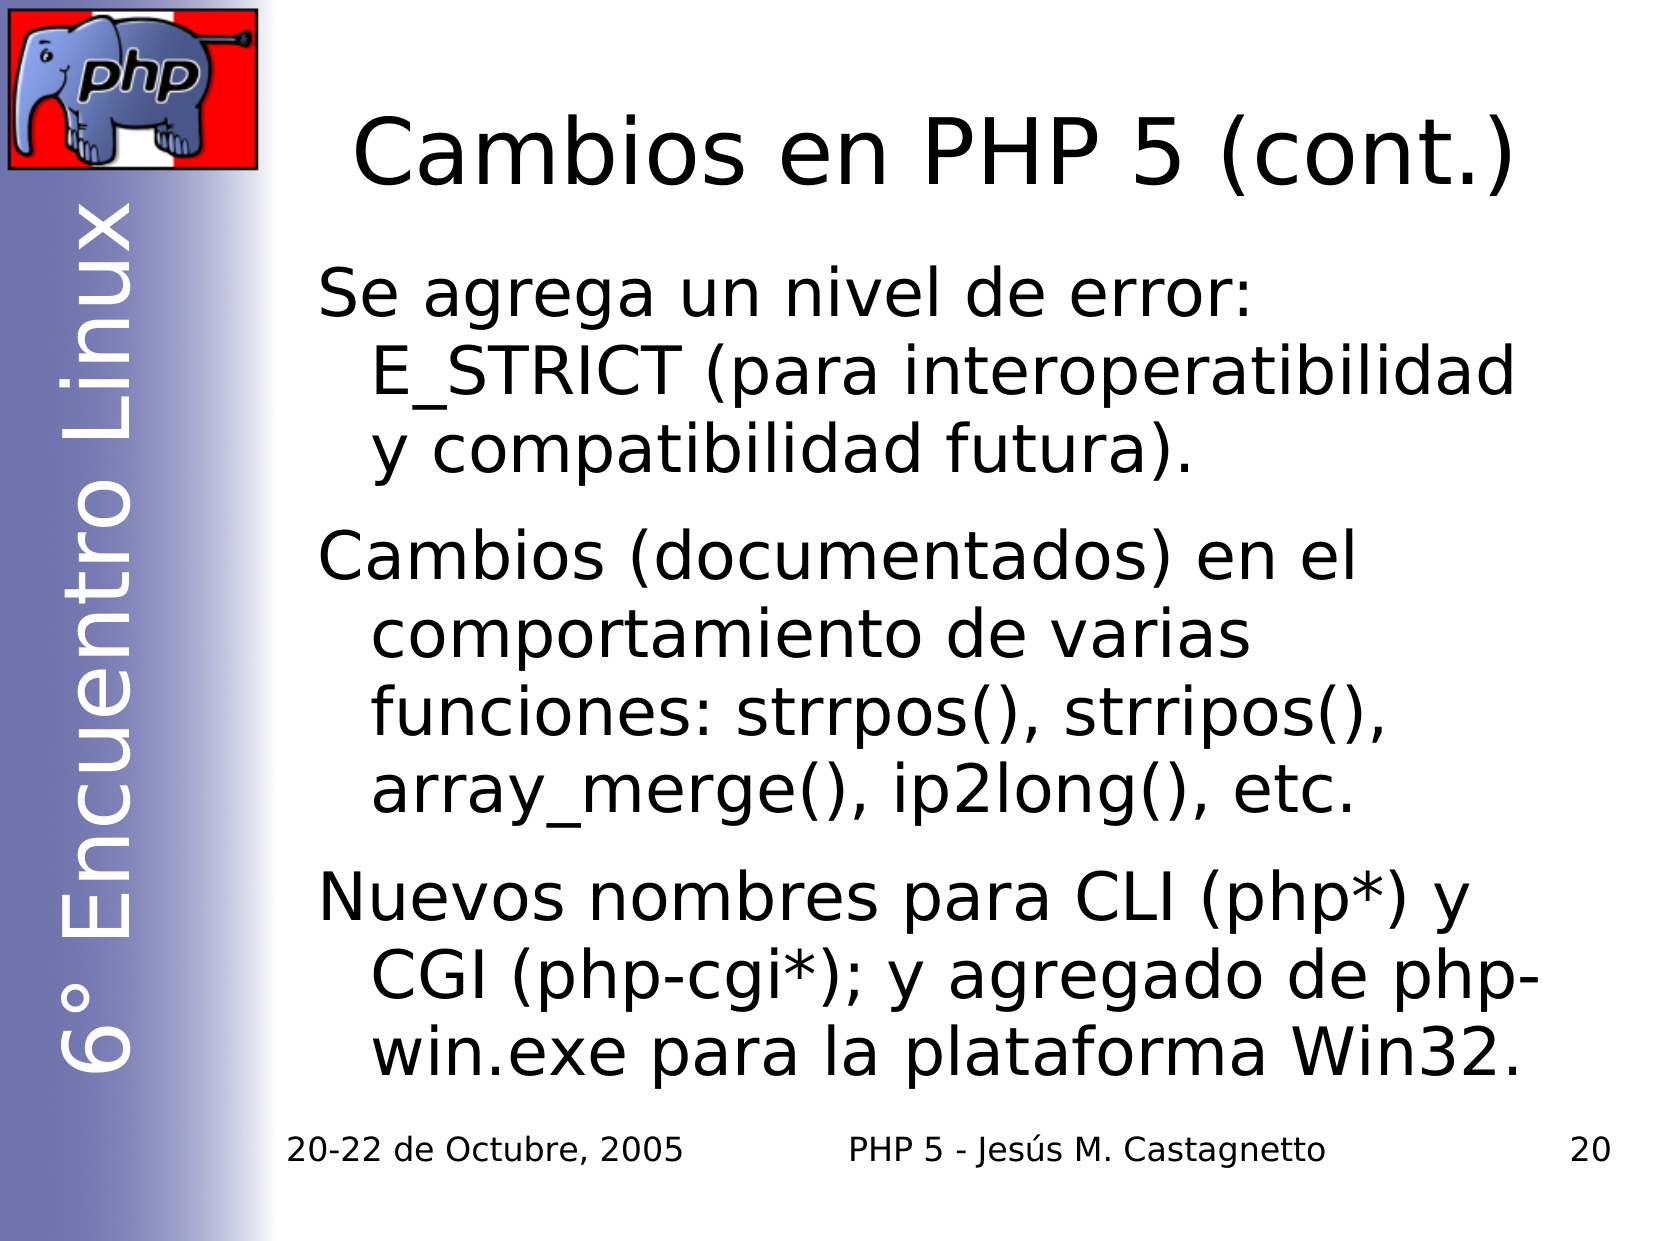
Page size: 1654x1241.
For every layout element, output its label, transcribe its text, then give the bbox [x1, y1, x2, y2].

title Cambios en PHP 5 (cont.) [300, 49, 1571, 254]
picture [0, 0, 1654, 1241]
list Se agrega un nivel de error: E_STRICT (para interoperatibilidad y compatibilidad futura). Cambios (documentados) en el comportamiento de varias funciones: strrpos(), strripos(), array_merge(), ip2long(), etc. Nuevos nombres para CLI (php*) y CGI (php-cgi*); y agregado de php-win.exe para la plataforma Win32. [300, 254, 1571, 1092]
